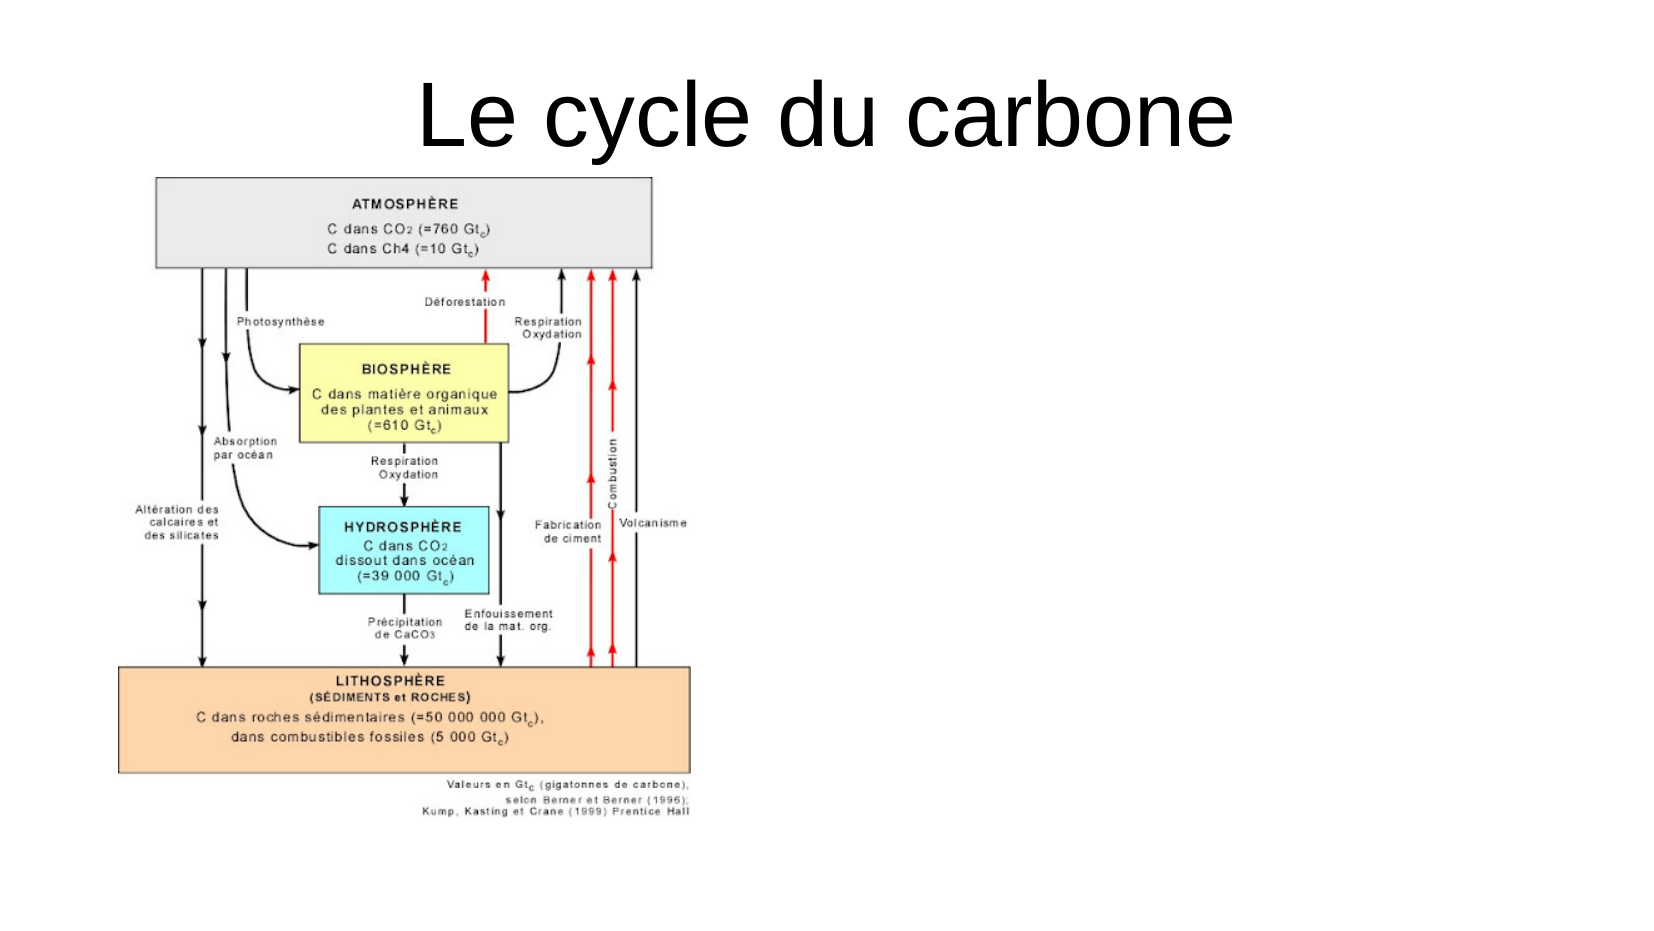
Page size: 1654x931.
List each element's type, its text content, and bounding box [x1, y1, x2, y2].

picture [118, 177, 691, 818]
title Le cycle du carbone [82, 37, 1571, 193]
